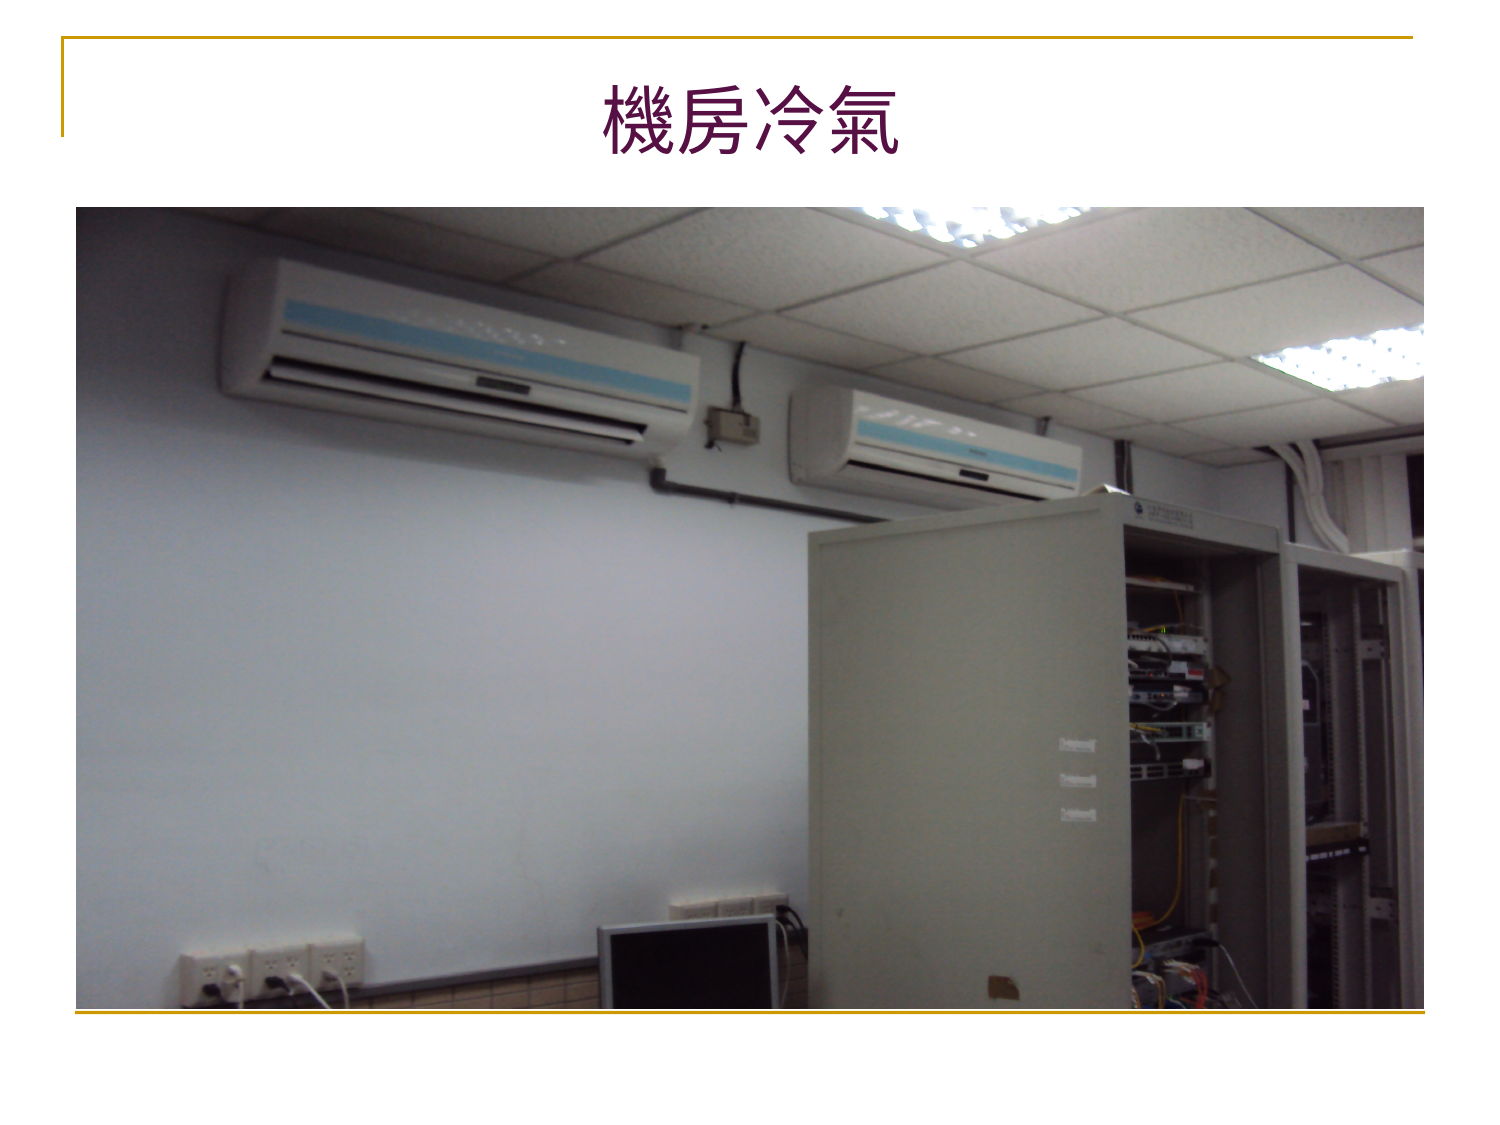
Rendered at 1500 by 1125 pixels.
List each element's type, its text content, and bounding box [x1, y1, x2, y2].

picture [76, 208, 1424, 1009]
title 機房冷氣 [76, 66, 1427, 182]
